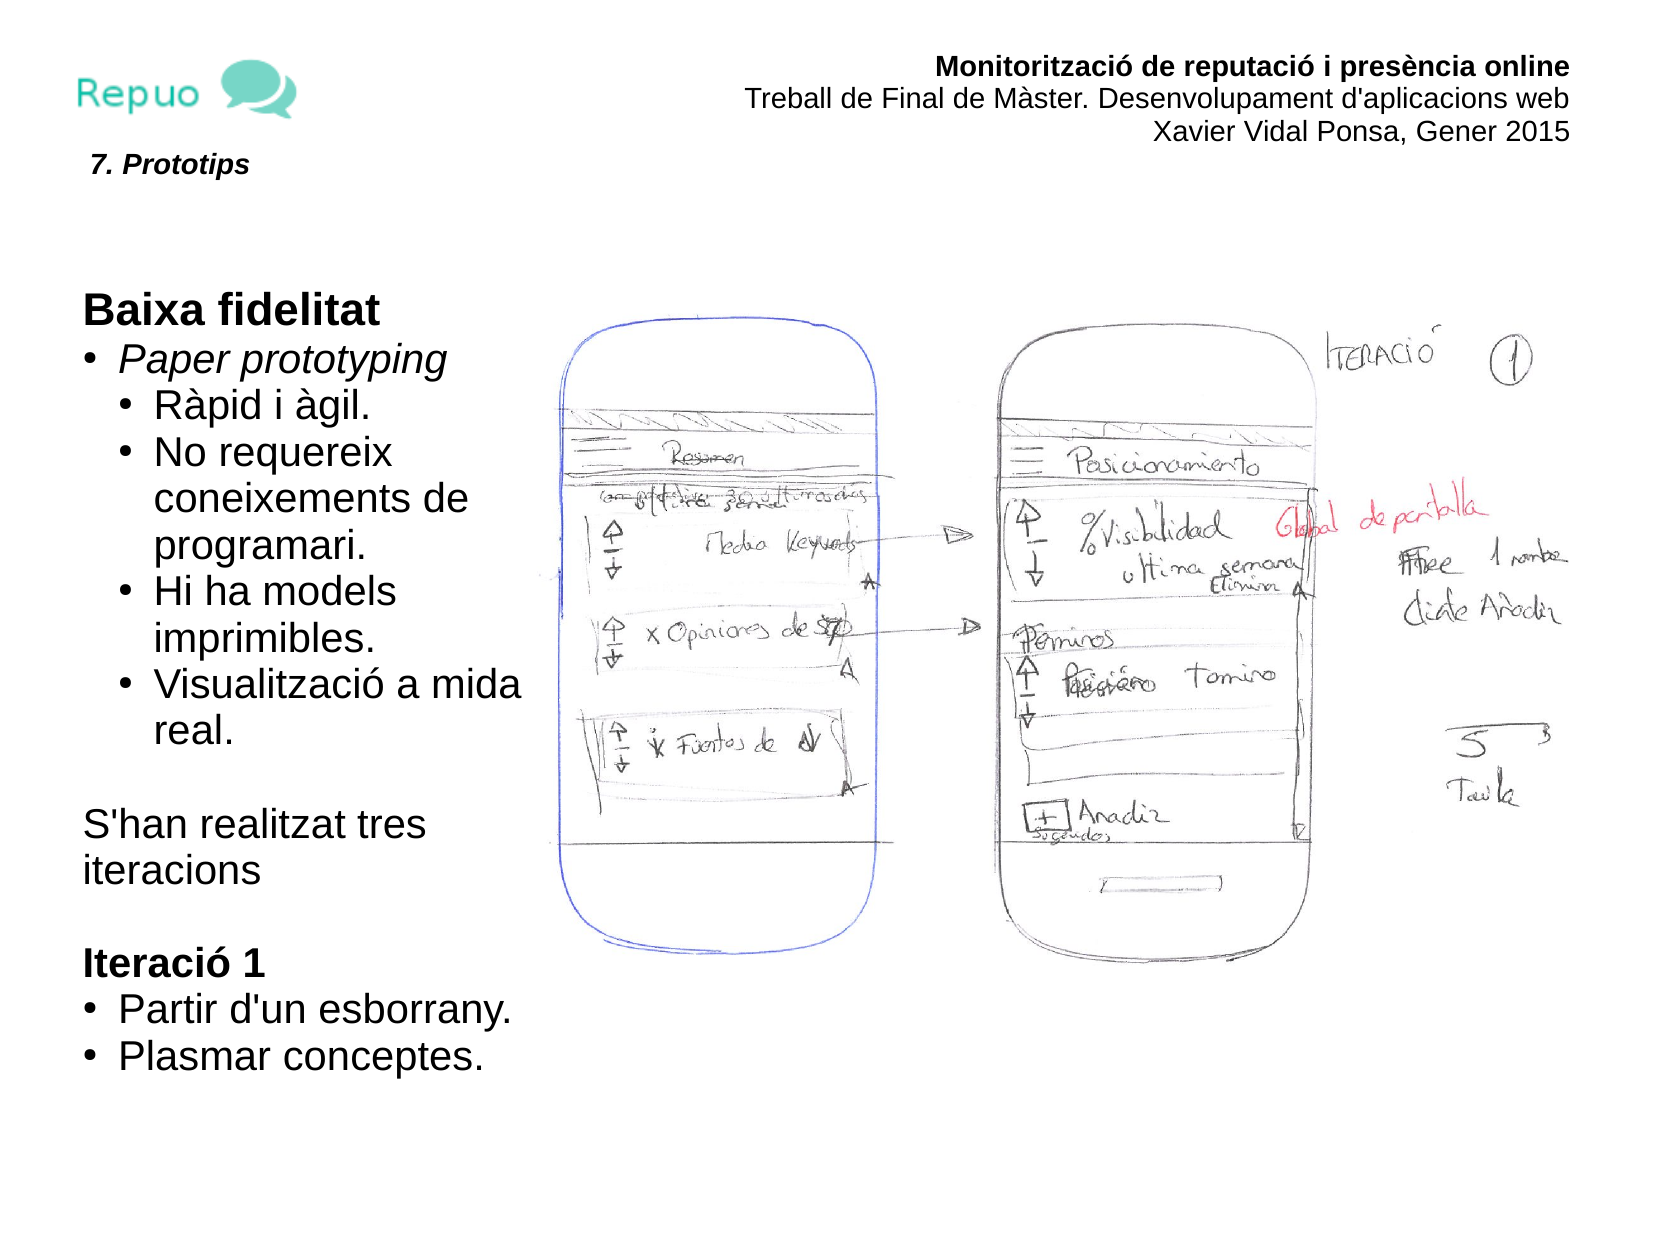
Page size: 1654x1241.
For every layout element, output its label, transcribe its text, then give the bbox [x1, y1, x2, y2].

picture [533, 295, 1569, 972]
subtitle Baixa fidelitat Paper prototyping Ràpid i àgil. No requereix coneixements de programari. Hi ha models imprimibles. Visualització a mida real. S'han realitzat tres iteracions Iteració 1 Partir d'un esborrany. Plasmar conceptes. [82, 284, 541, 1086]
picture [58, 32, 309, 150]
title Monitorització de reputació i presència online Treball de Final de Màster. Desenvolupament d'aplicacions web Xavier Vidal Ponsa, Gener 2015 7. Prototips [82, 49, 1571, 215]
